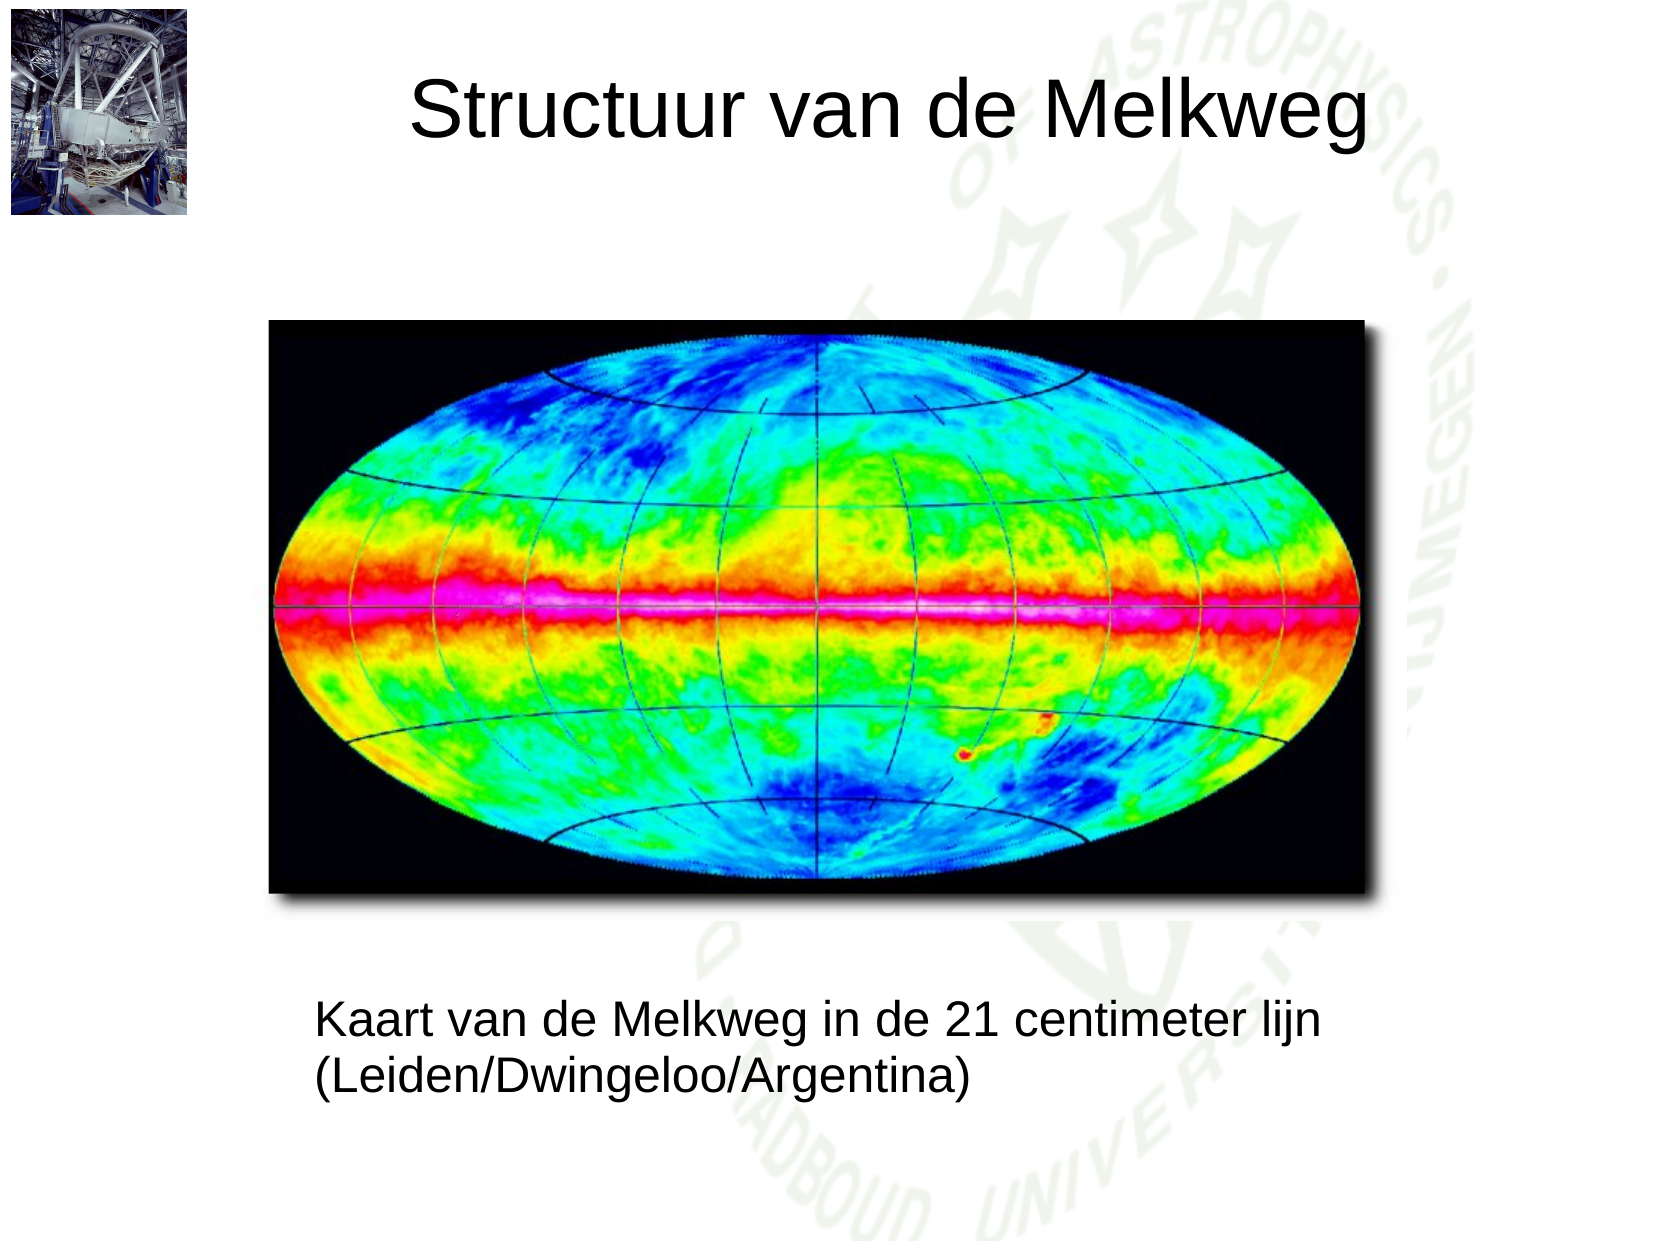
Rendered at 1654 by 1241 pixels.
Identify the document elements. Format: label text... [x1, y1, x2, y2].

picture [0, 0, 1654, 1241]
text_box Structuur van de Melkweg [393, 55, 1387, 163]
text_box Kaart van de Melkweg in de 21 centimeter lijn (Leiden/Dwingeloo/Argentina) [299, 983, 1353, 1111]
